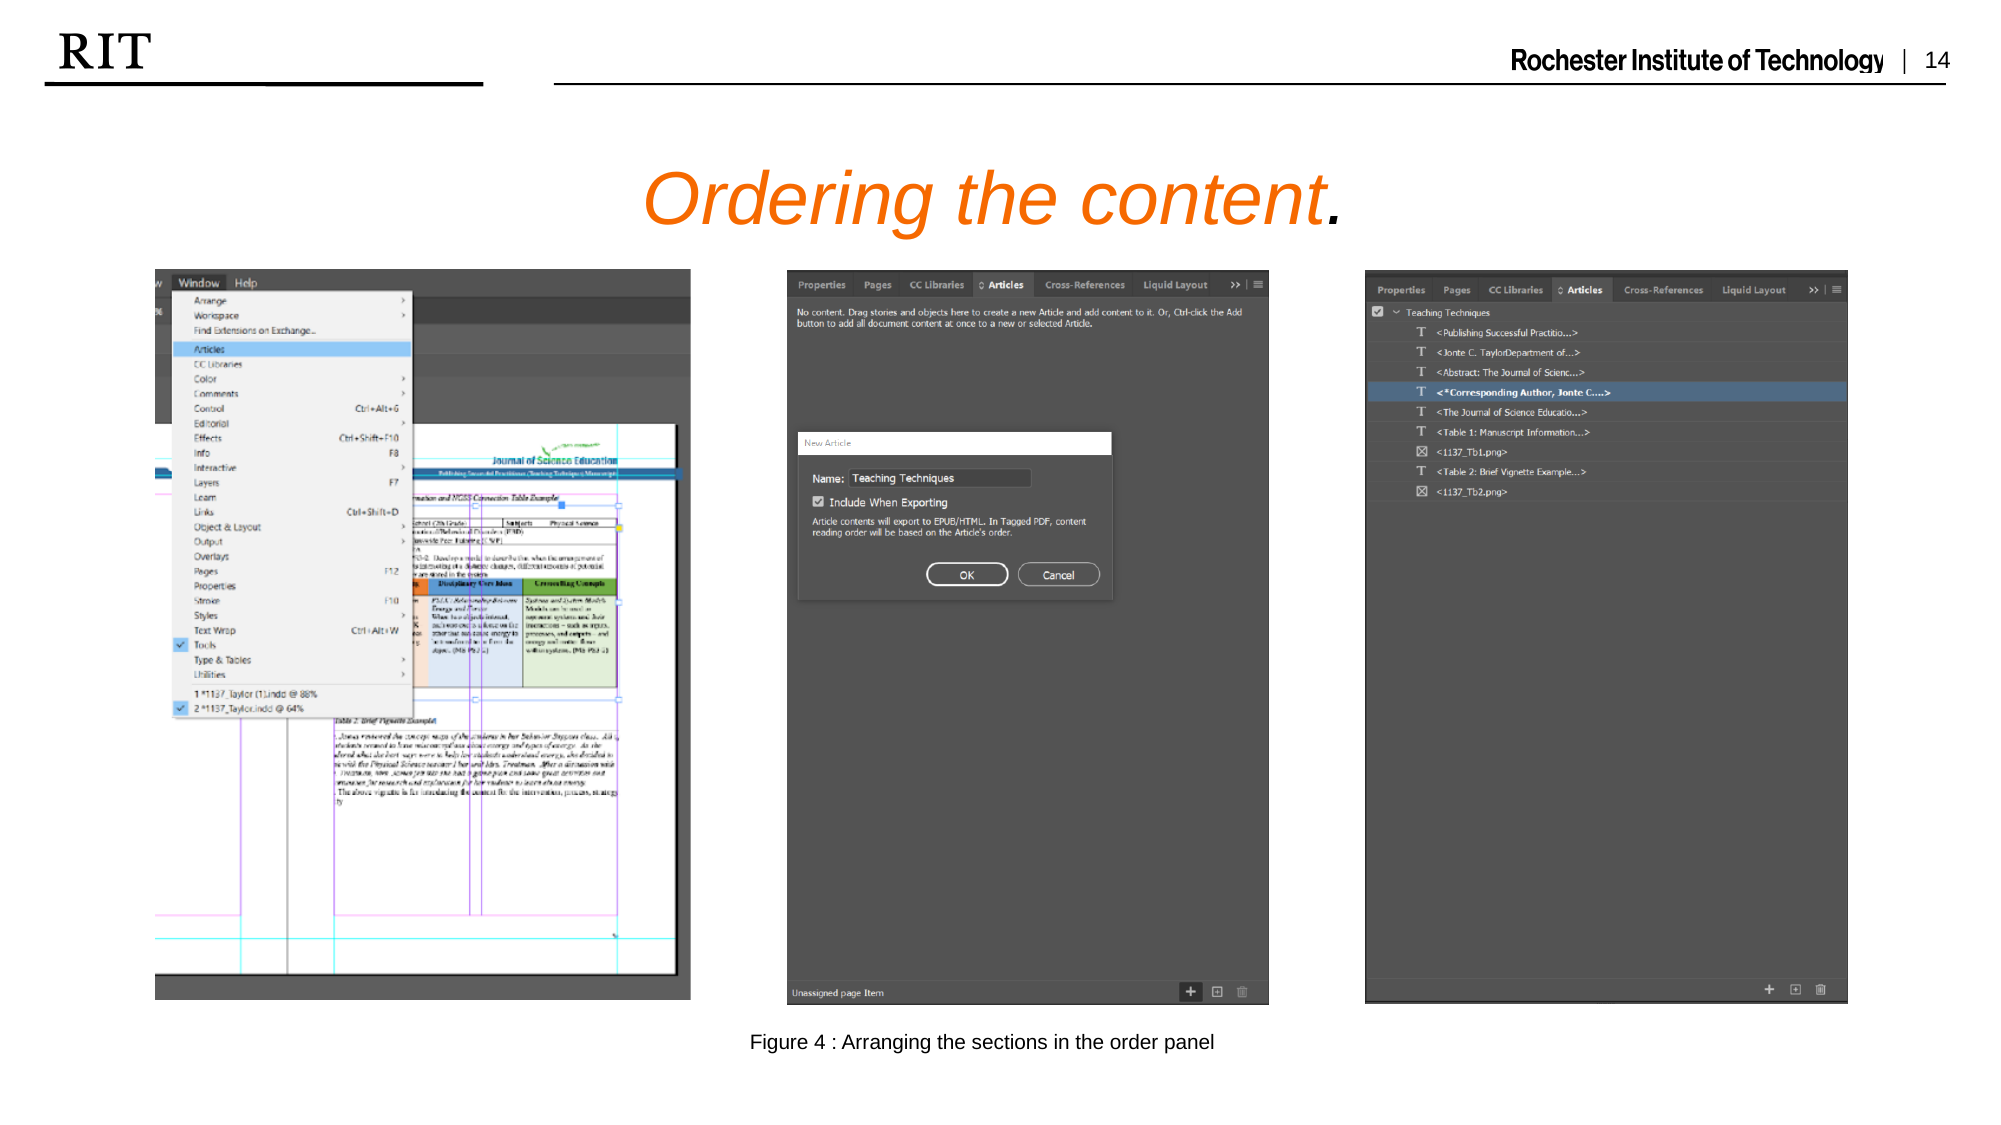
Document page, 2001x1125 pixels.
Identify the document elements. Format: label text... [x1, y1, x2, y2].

picture [787, 270, 1269, 1005]
picture [155, 269, 691, 1000]
picture [1512, 49, 1883, 73]
picture [58, 32, 151, 69]
text_box Figure 4 : Arranging the sections in the order panel [734, 1020, 1256, 1061]
picture [1365, 270, 1848, 1004]
list Ordering the content. [44, 141, 1946, 295]
